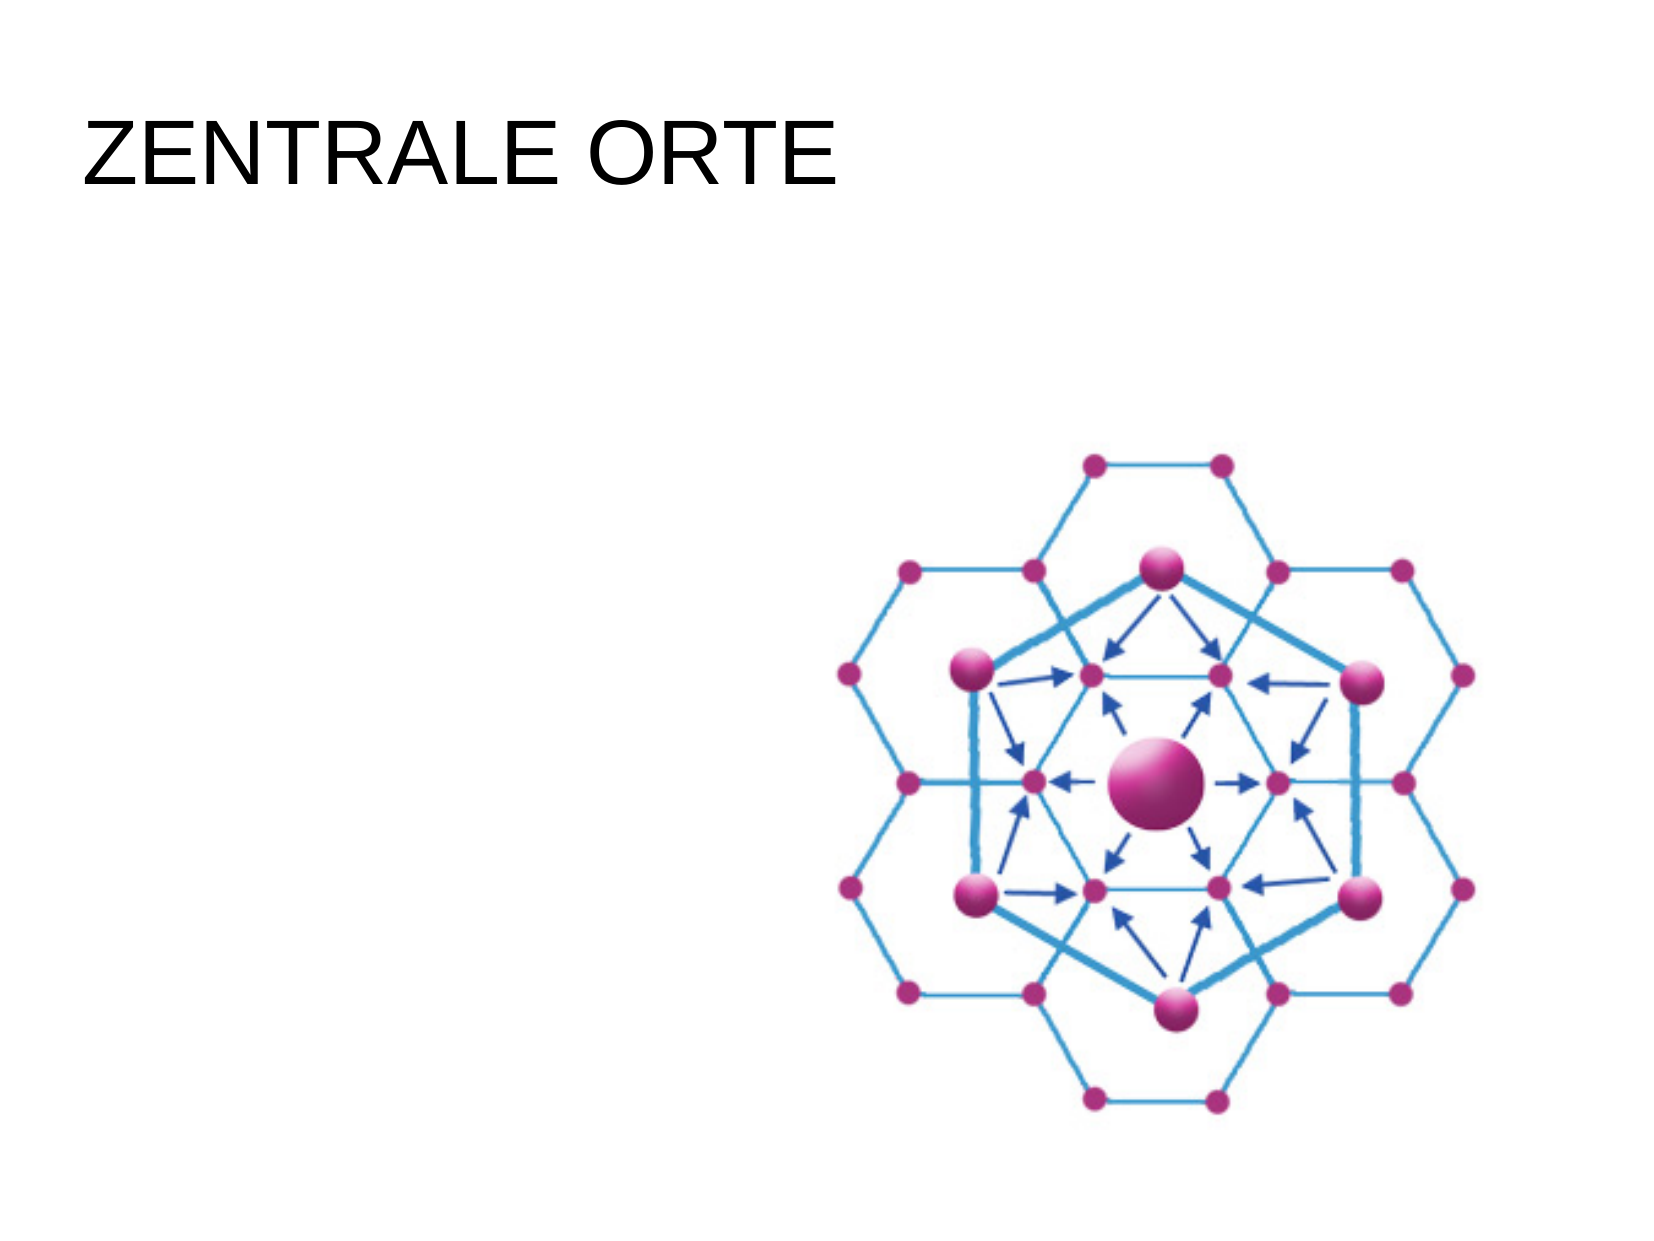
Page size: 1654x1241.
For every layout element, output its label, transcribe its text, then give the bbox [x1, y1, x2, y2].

title ZENTRALE ORTE [82, 56, 1571, 250]
picture [797, 423, 1532, 1130]
